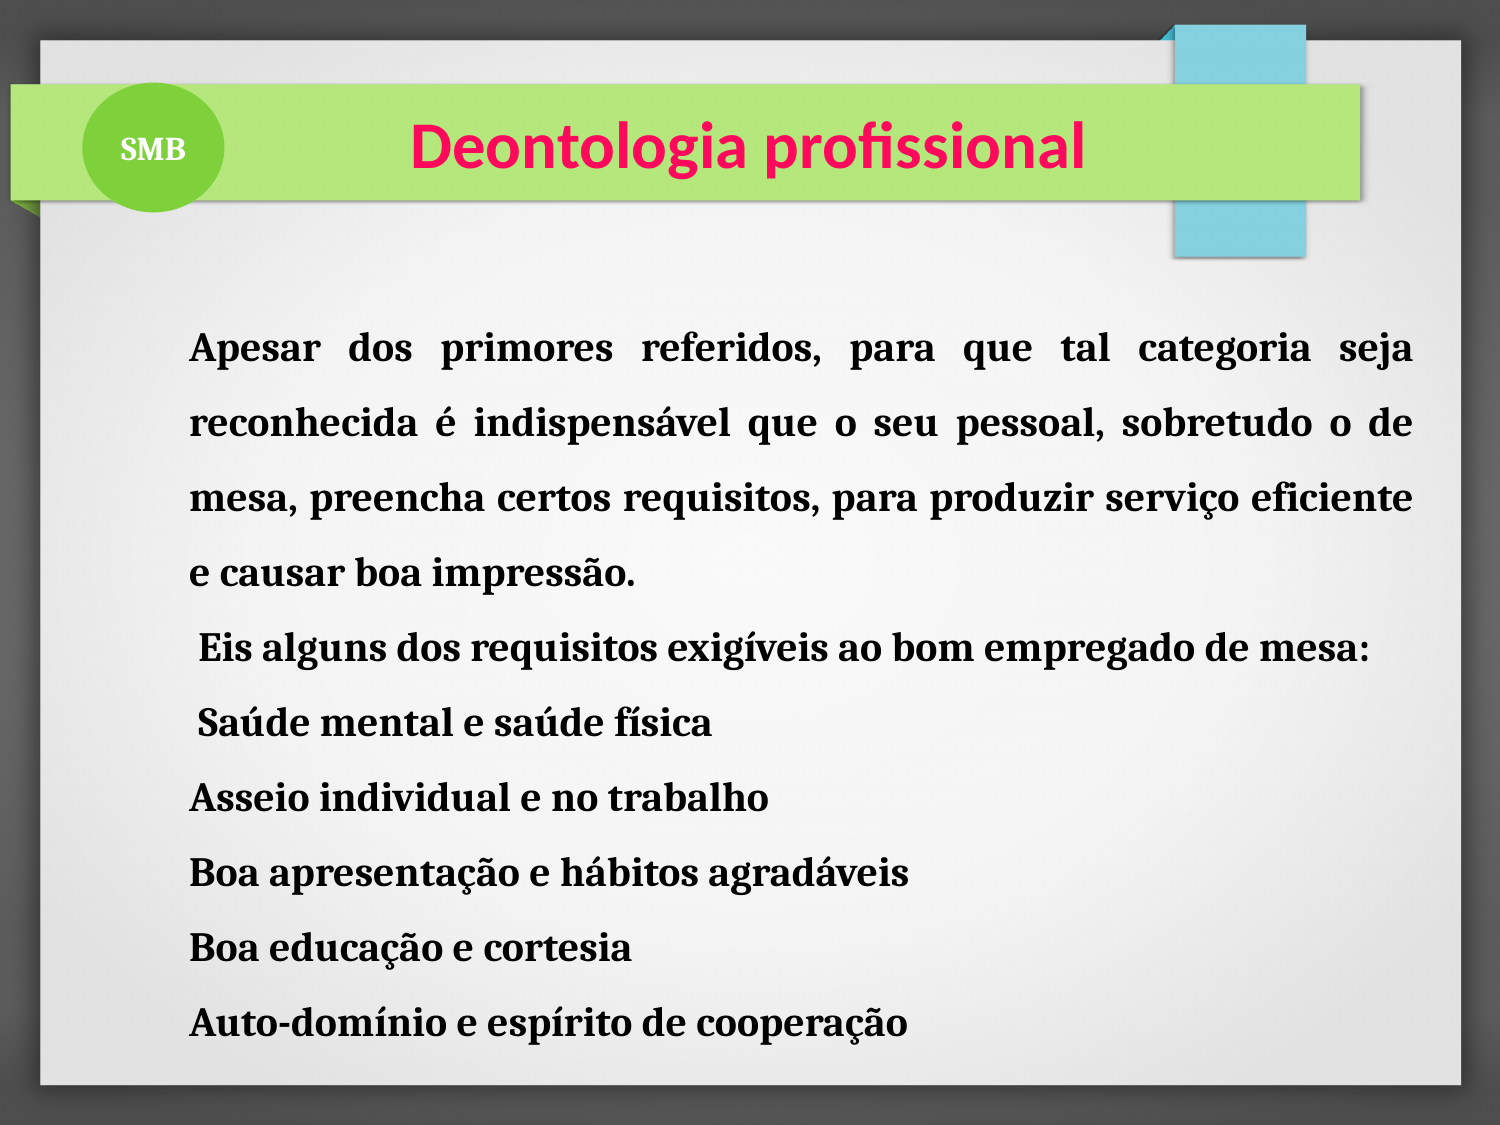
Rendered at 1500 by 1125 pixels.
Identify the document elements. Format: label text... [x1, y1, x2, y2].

text_box SMB [82, 82, 225, 213]
text_box Deontologia profissional [342, 94, 1146, 190]
text_box Apesar dos primores referidos, para que tal categoria seja reconhecida é indispensável que o seu pessoal, sobretudo o de mesa, preencha certos requisitos, para produzir serviço eficiente e causar boa impressão. Eis alguns dos requisitos exigíveis ao bom empregado de mesa: Saúde mental e saúde física Asseio individual e no trabalho Boa apresentação e hábitos agradáveis Boa educação e cortesia Auto-domínio e espírito de cooperação [174, 287, 1430, 1053]
picture [0, 0, 1500, 1125]
